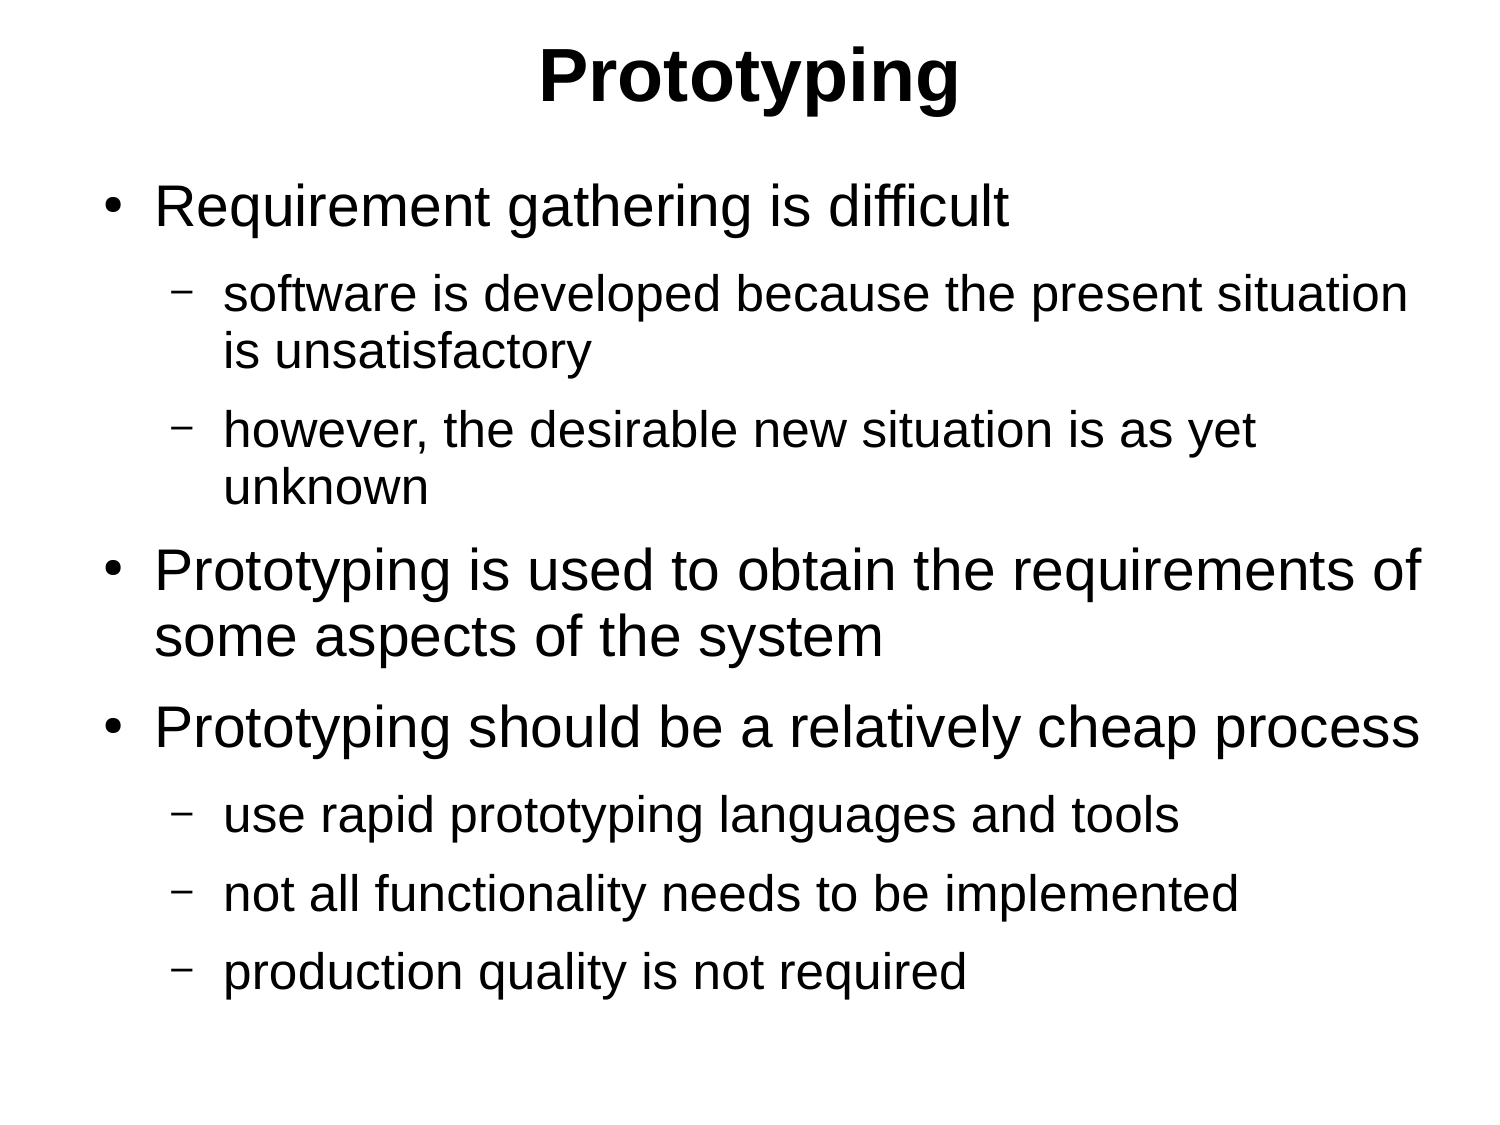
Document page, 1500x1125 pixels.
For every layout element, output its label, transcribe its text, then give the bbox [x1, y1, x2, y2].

list Requirement gathering is difficult software is developed because the present situation is unsatisfactory however, the desirable new situation is as yet unknown Prototyping is used to obtain the requirements of some aspects of the system Prototyping should be a relatively cheap process use rapid prototyping languages and tools not all functionality needs to be implemented production quality is not required [70, 165, 1461, 1016]
title Prototyping [75, 9, 1425, 142]
